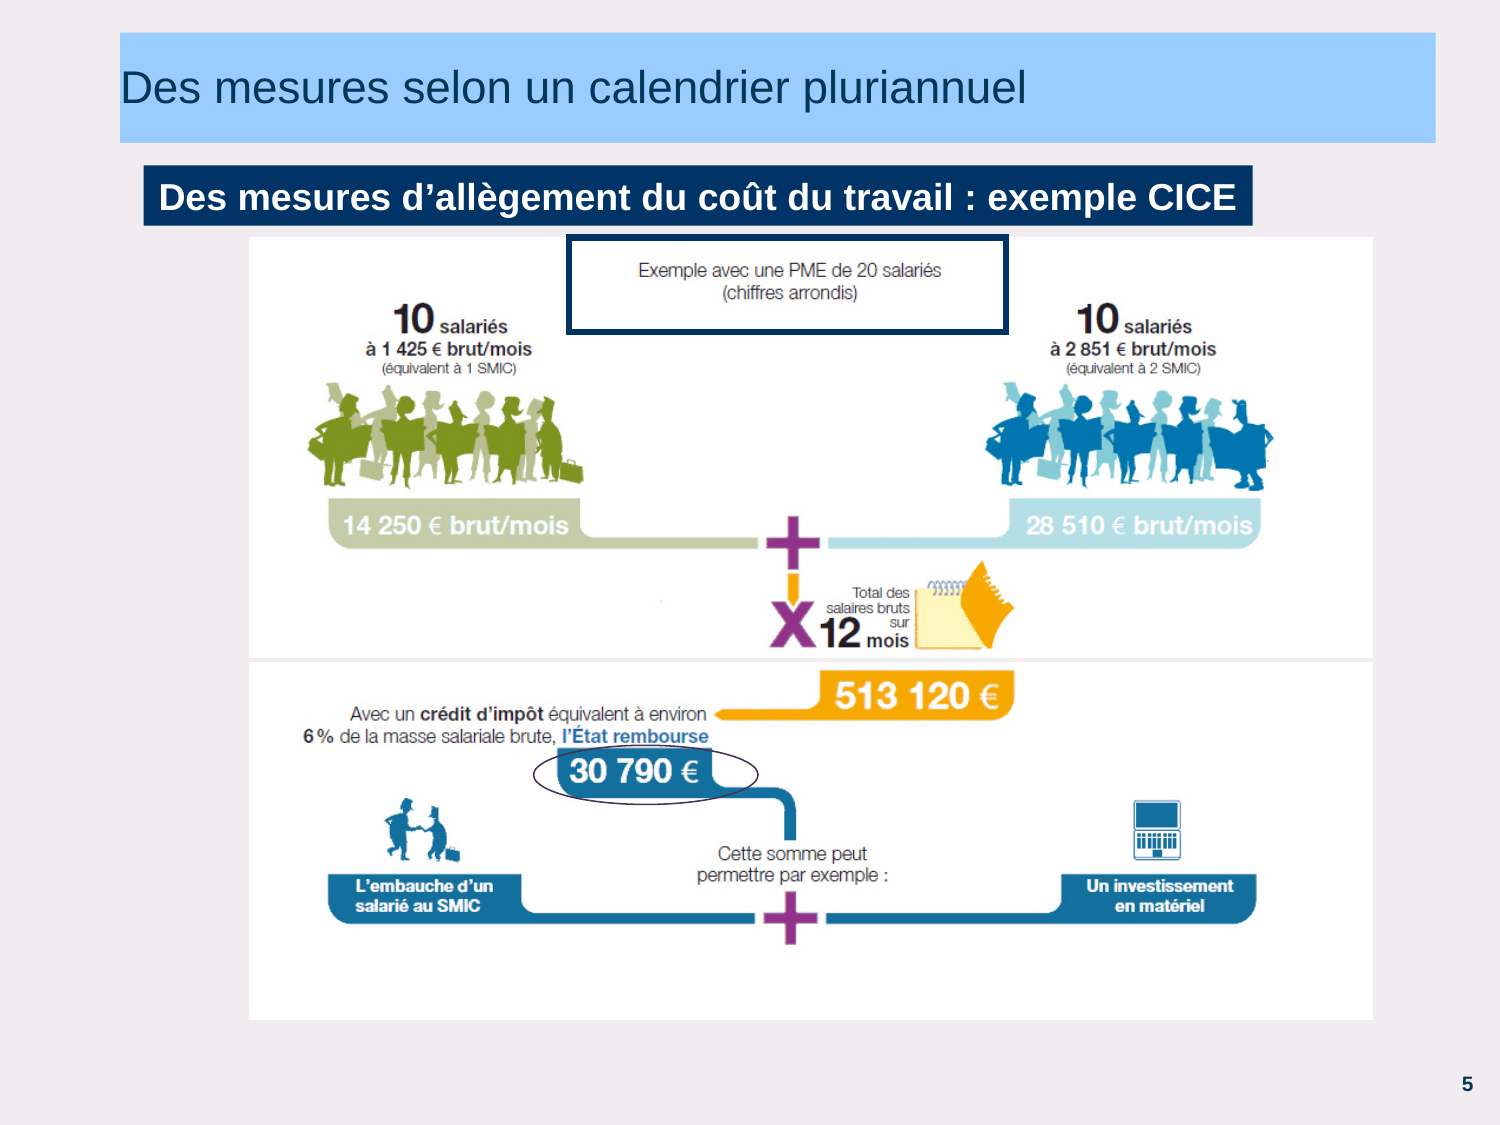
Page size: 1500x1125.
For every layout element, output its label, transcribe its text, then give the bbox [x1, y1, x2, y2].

text_box Des mesures d’allègement du coût du travail : exemple CICE [143, 165, 1253, 226]
picture [249, 662, 1373, 1020]
text_box Des mesures selon un calendrier pluriannuel [120, 32, 1436, 143]
picture [572, 241, 1003, 329]
picture [249, 237, 1373, 658]
